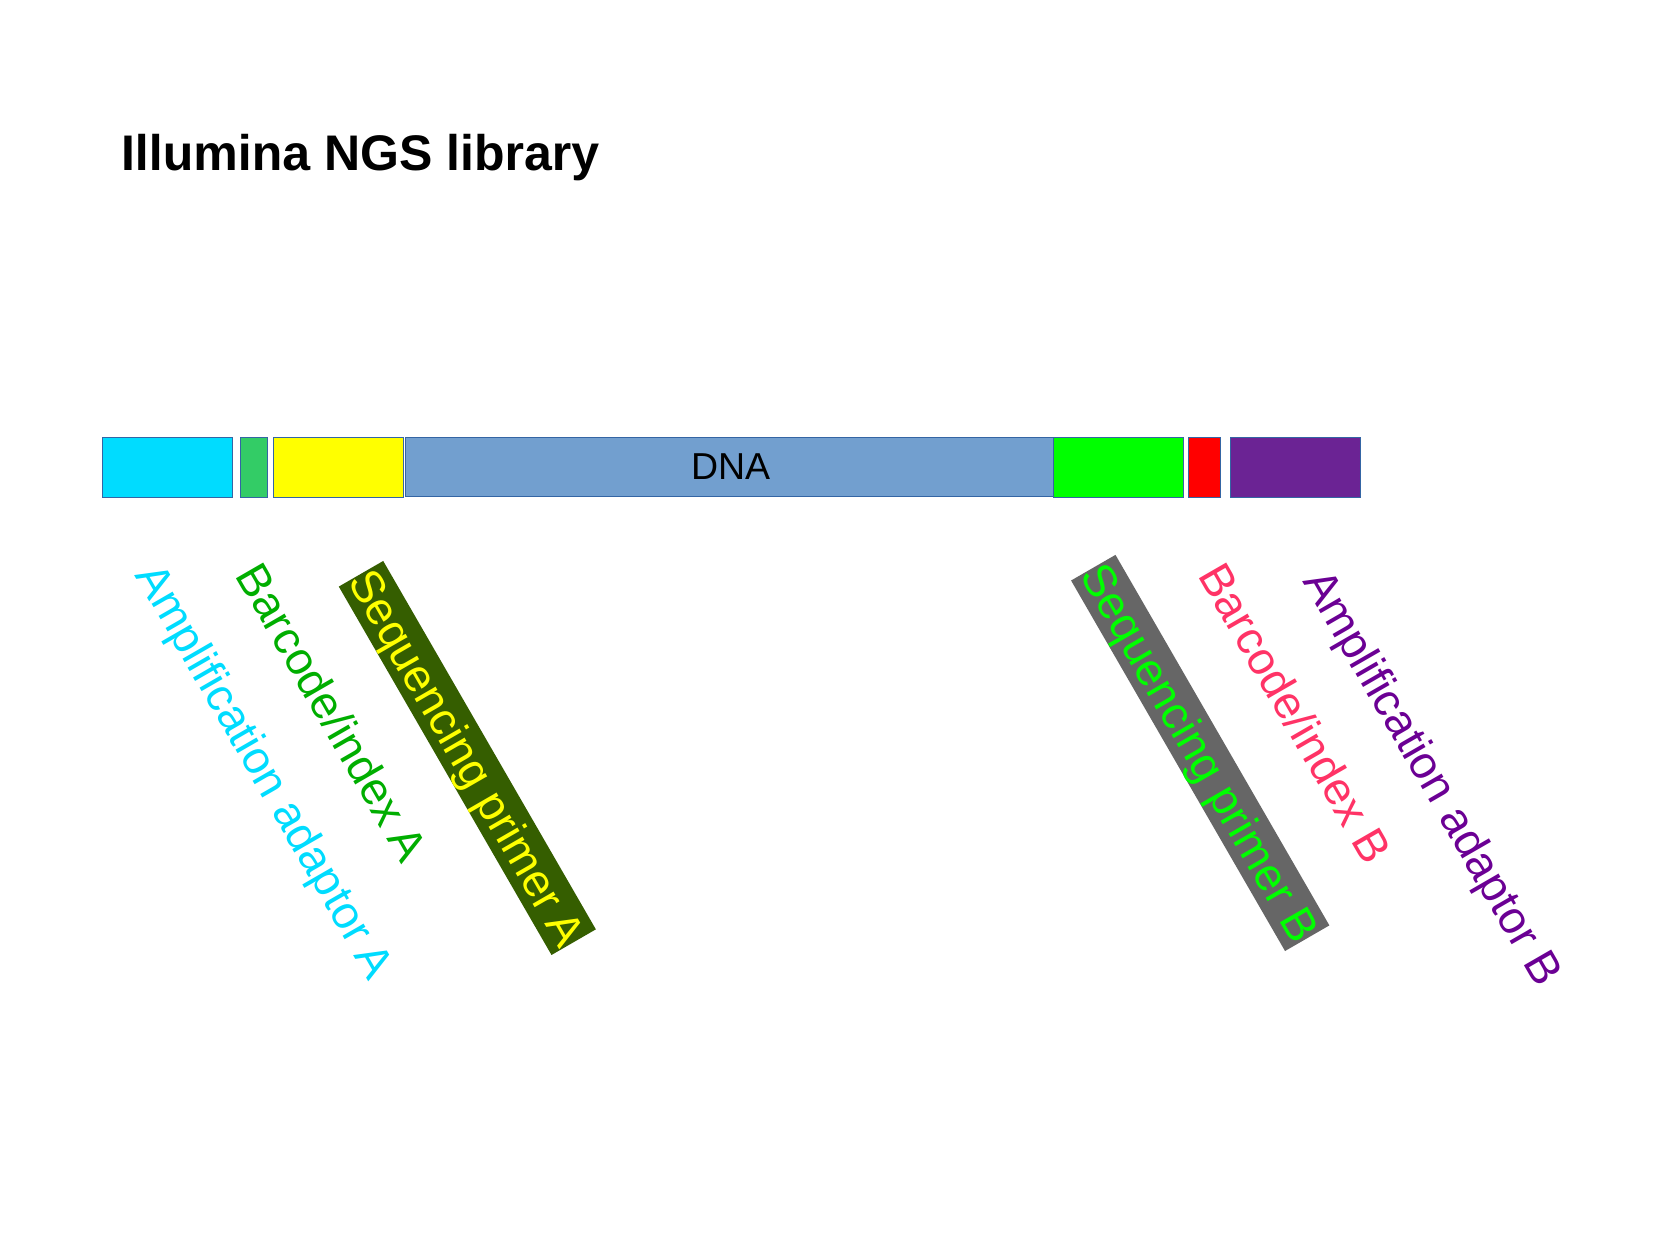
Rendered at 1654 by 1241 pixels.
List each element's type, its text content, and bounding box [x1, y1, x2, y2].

text_box Illumina NGS library [106, 118, 1276, 190]
text_box [1053, 437, 1184, 498]
text_box Barcode/index A [168, 538, 502, 999]
text_box Amplification adaptor B [1279, 543, 1641, 1103]
text_box [1188, 437, 1221, 498]
text_box [102, 437, 233, 498]
text_box Amplification adaptor A [100, 538, 449, 1062]
text_box [1230, 437, 1361, 498]
text_box Sequencing primer B [1036, 538, 1364, 1015]
text_box Barcode/index B [1175, 538, 1465, 973]
text_box DNA [405, 437, 1053, 497]
text_box [273, 437, 404, 498]
text_box Sequencing primer A [314, 544, 641, 1032]
text_box [240, 437, 268, 498]
